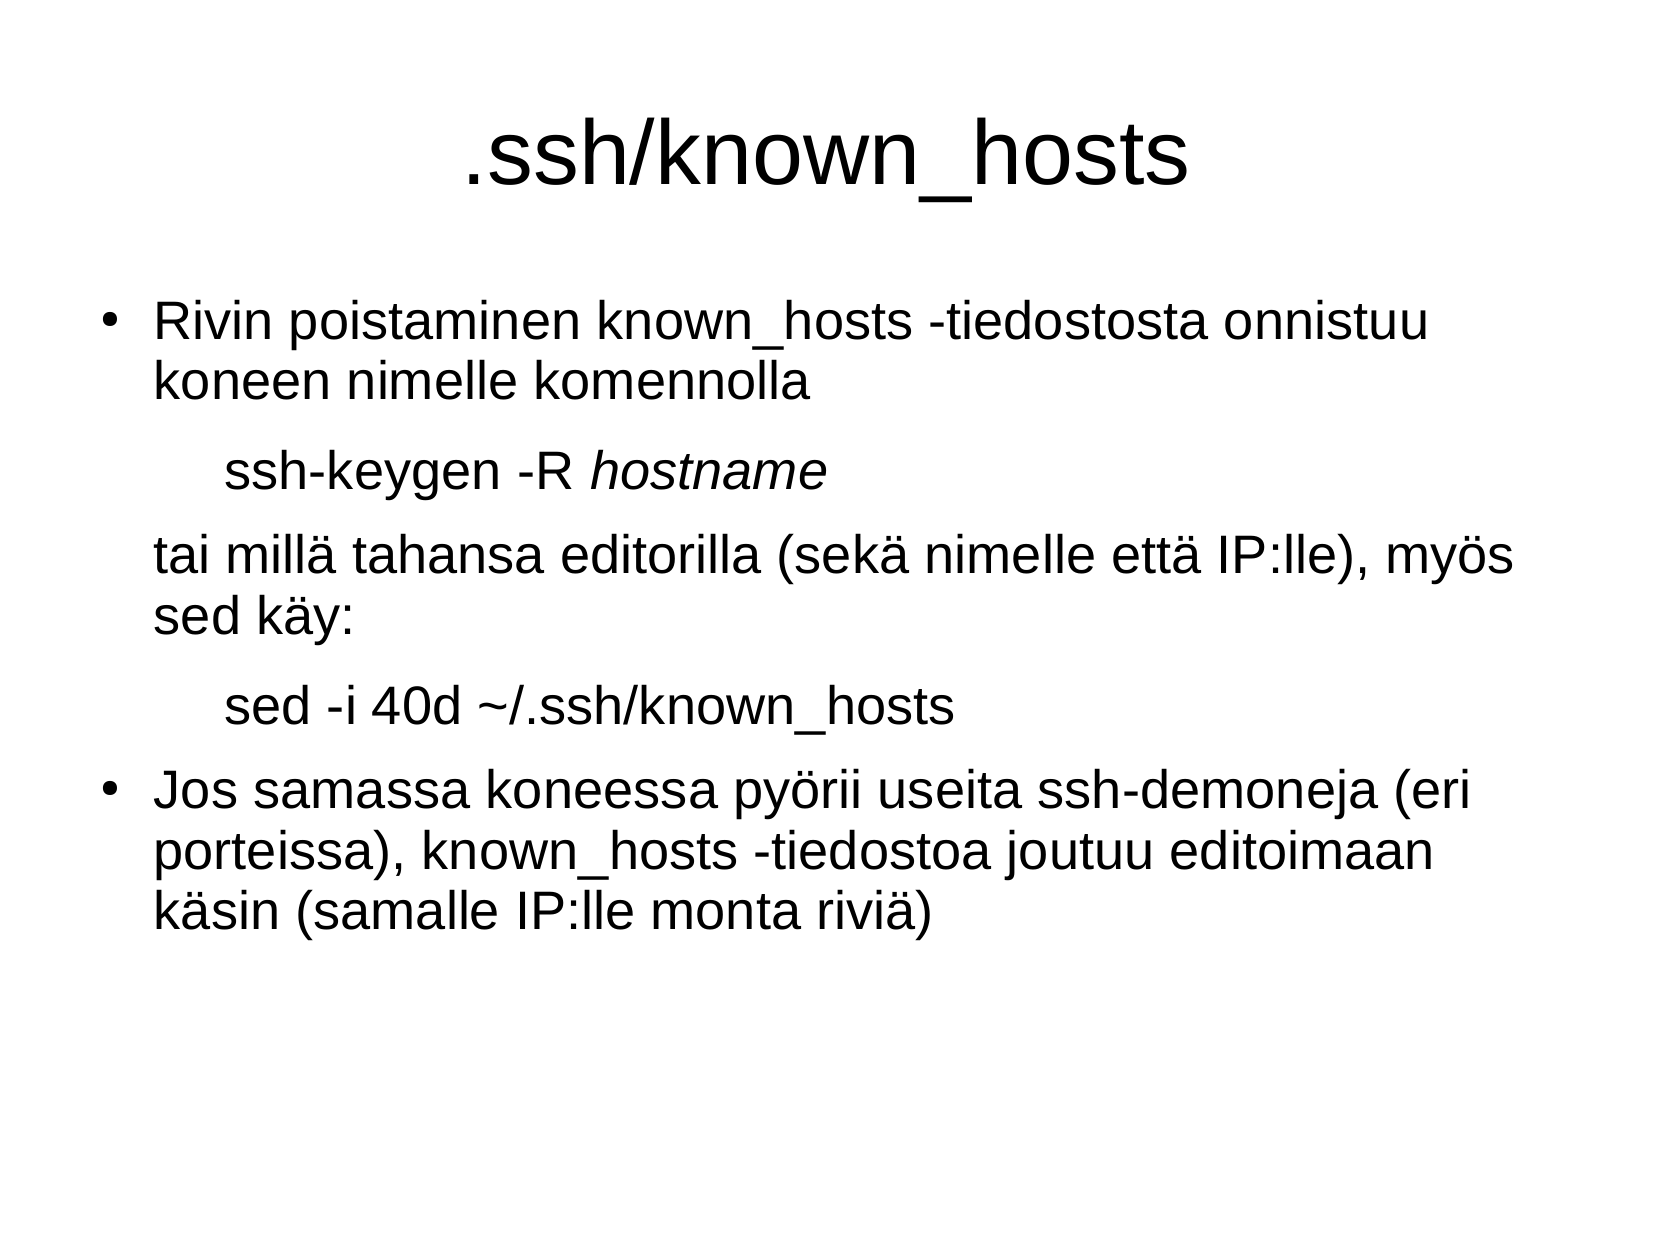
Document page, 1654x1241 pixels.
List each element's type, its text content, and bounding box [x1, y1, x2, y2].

title .ssh/known_hosts [82, 49, 1571, 257]
list Rivin poistaminen known_hosts -tiedostosta onnistuu koneen nimelle komennolla ssh-keygen -R hostname tai millä tahansa editorilla (sekä nimelle että IP:lle), myös sed käy: sed -i 40d ~/.ssh/known_hosts Jos samassa koneessa pyörii useita ssh-demoneja (eri porteissa), known_hosts -tiedostoa joutuu editoimaan käsin (samalle IP:lle monta riviä) [82, 290, 1571, 1010]
